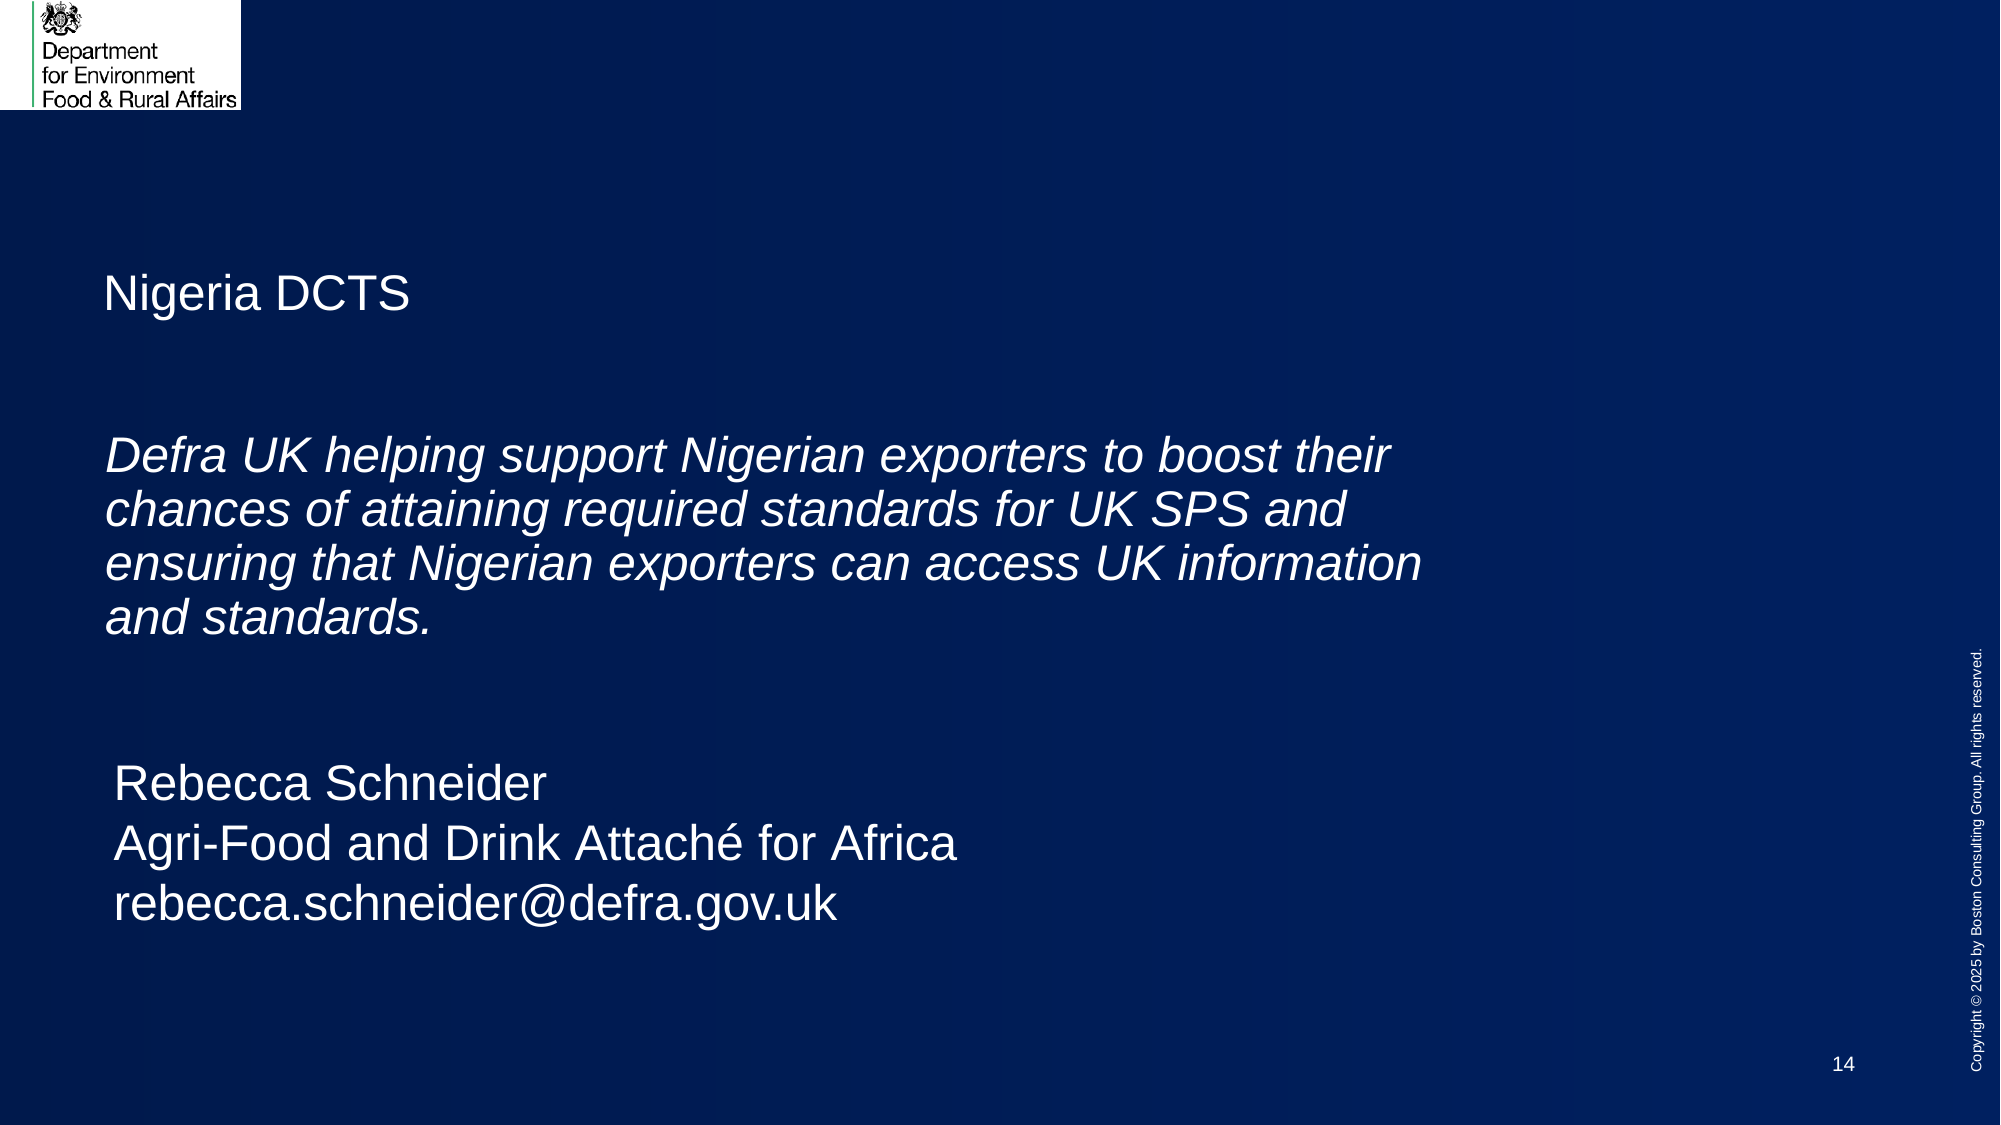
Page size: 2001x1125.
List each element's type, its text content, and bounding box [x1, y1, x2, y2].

text_box Defra UK helping support Nigerian exporters to boost their chances of attaining required standards for UK SPS and ensuring that Nigerian exporters can access UK information and standards. Rebecca Schneider Agri-Food and Drink Attaché for Africa rebecca.schneider@defra.gov.uk [103, 421, 1428, 937]
title Nigeria DCTS [103, 265, 1897, 323]
picture [0, 0, 241, 110]
